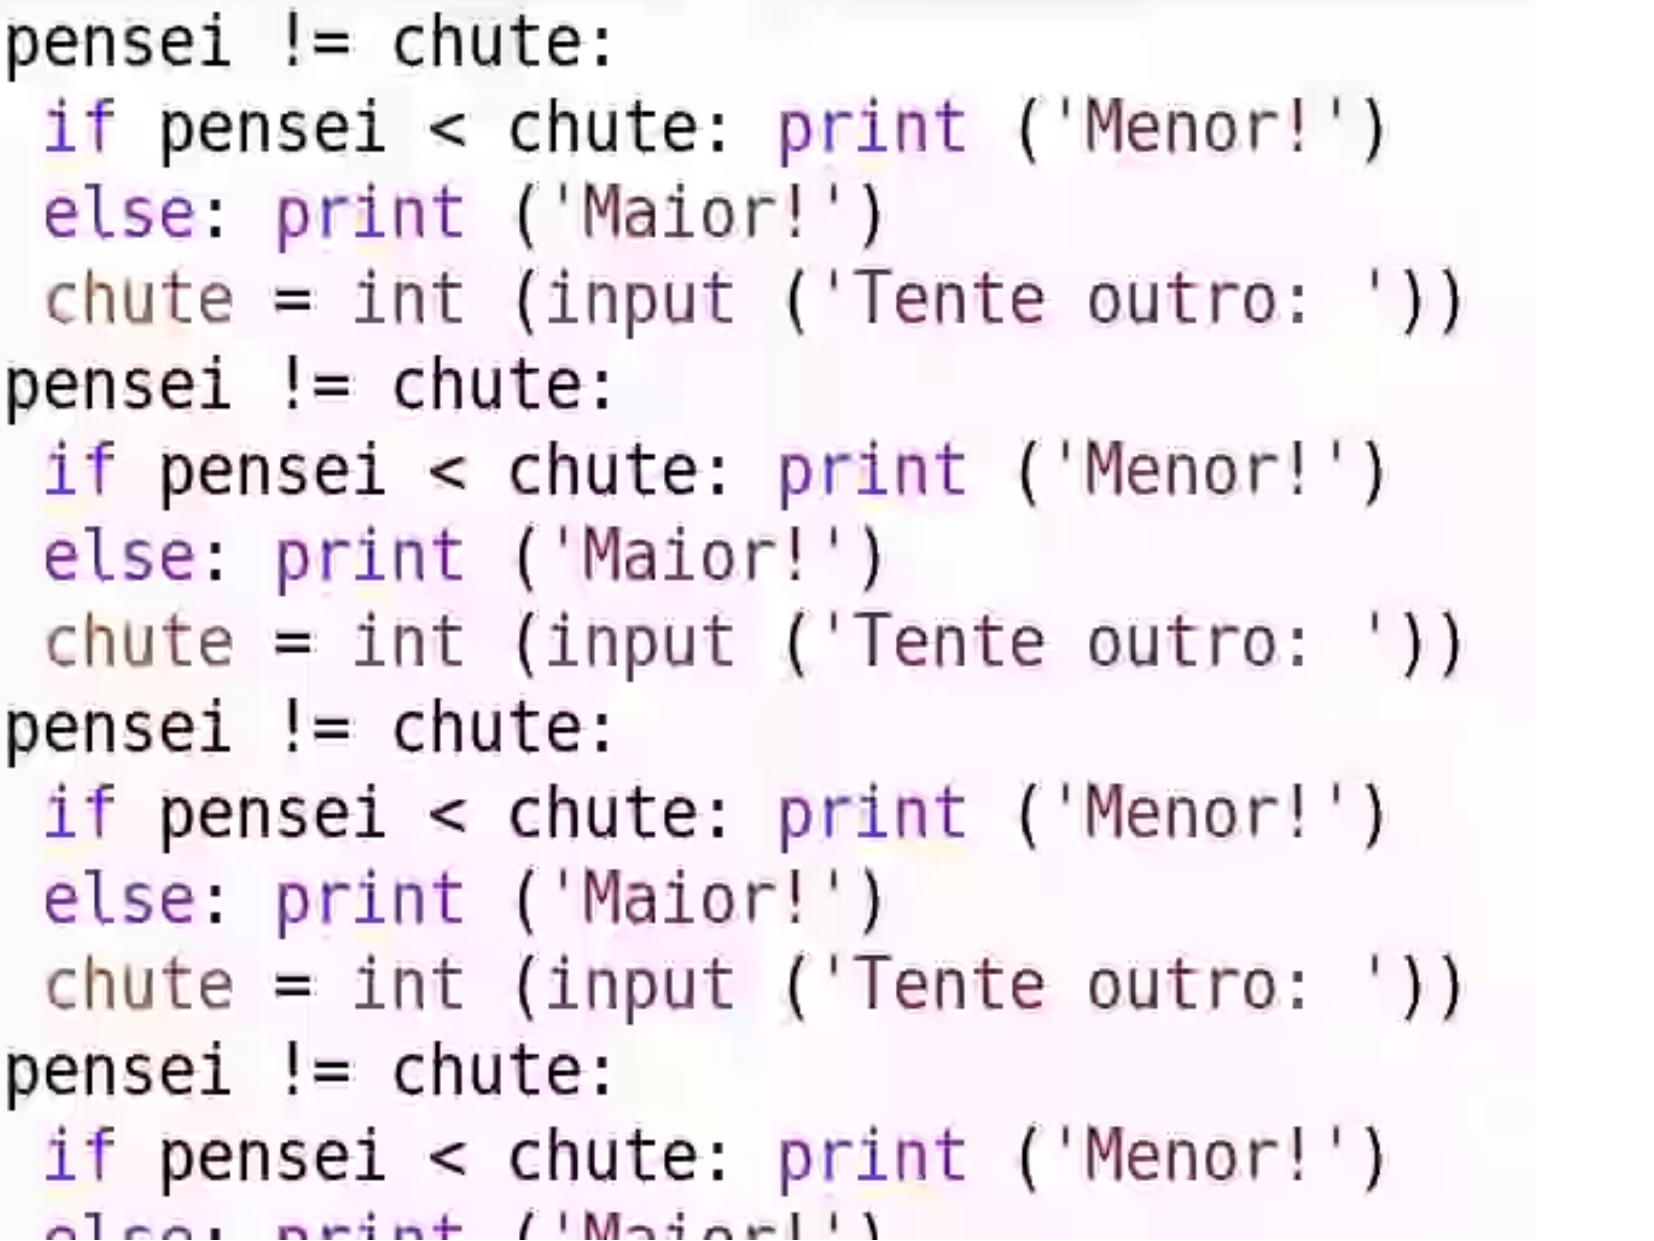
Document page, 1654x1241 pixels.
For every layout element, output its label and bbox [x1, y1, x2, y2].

text_box [0, 0, 1536, 1241]
